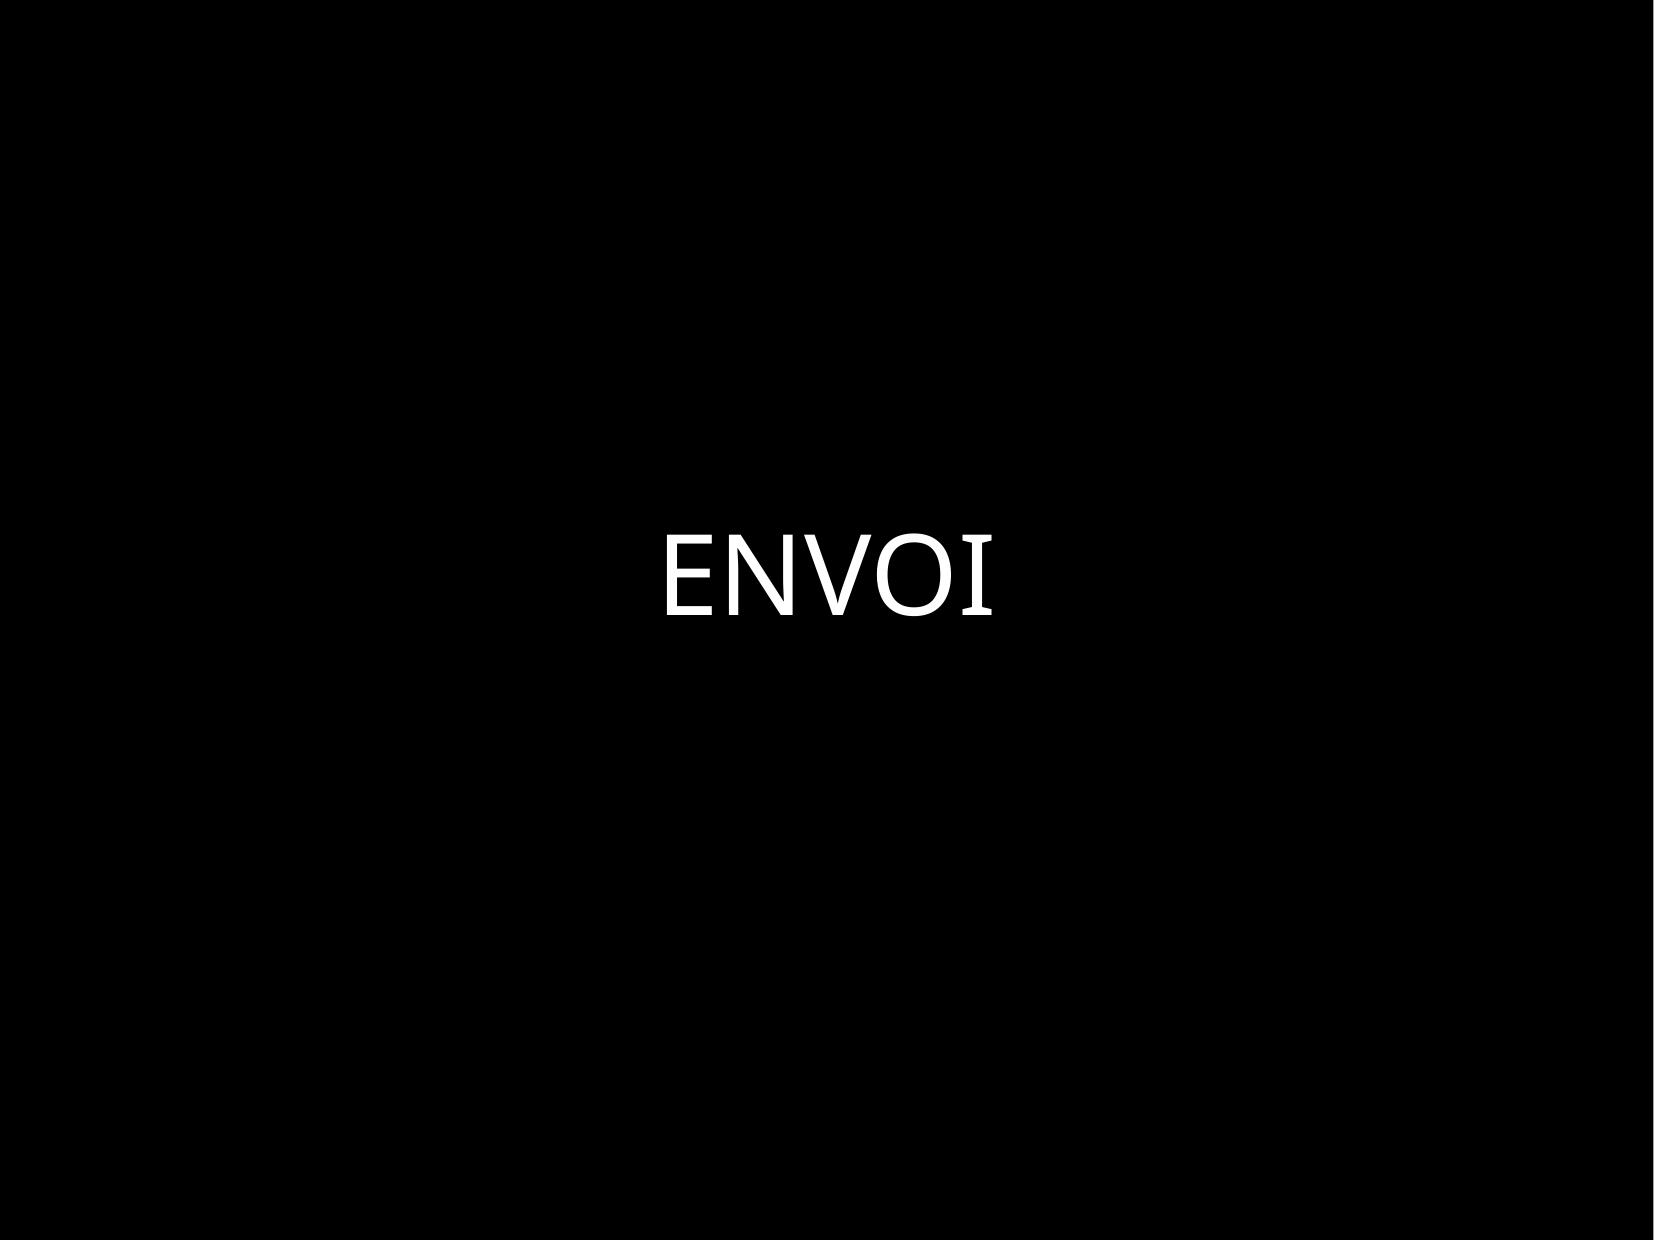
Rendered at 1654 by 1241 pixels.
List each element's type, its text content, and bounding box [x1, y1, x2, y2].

subtitle ENVOI [82, 35, 1571, 1109]
